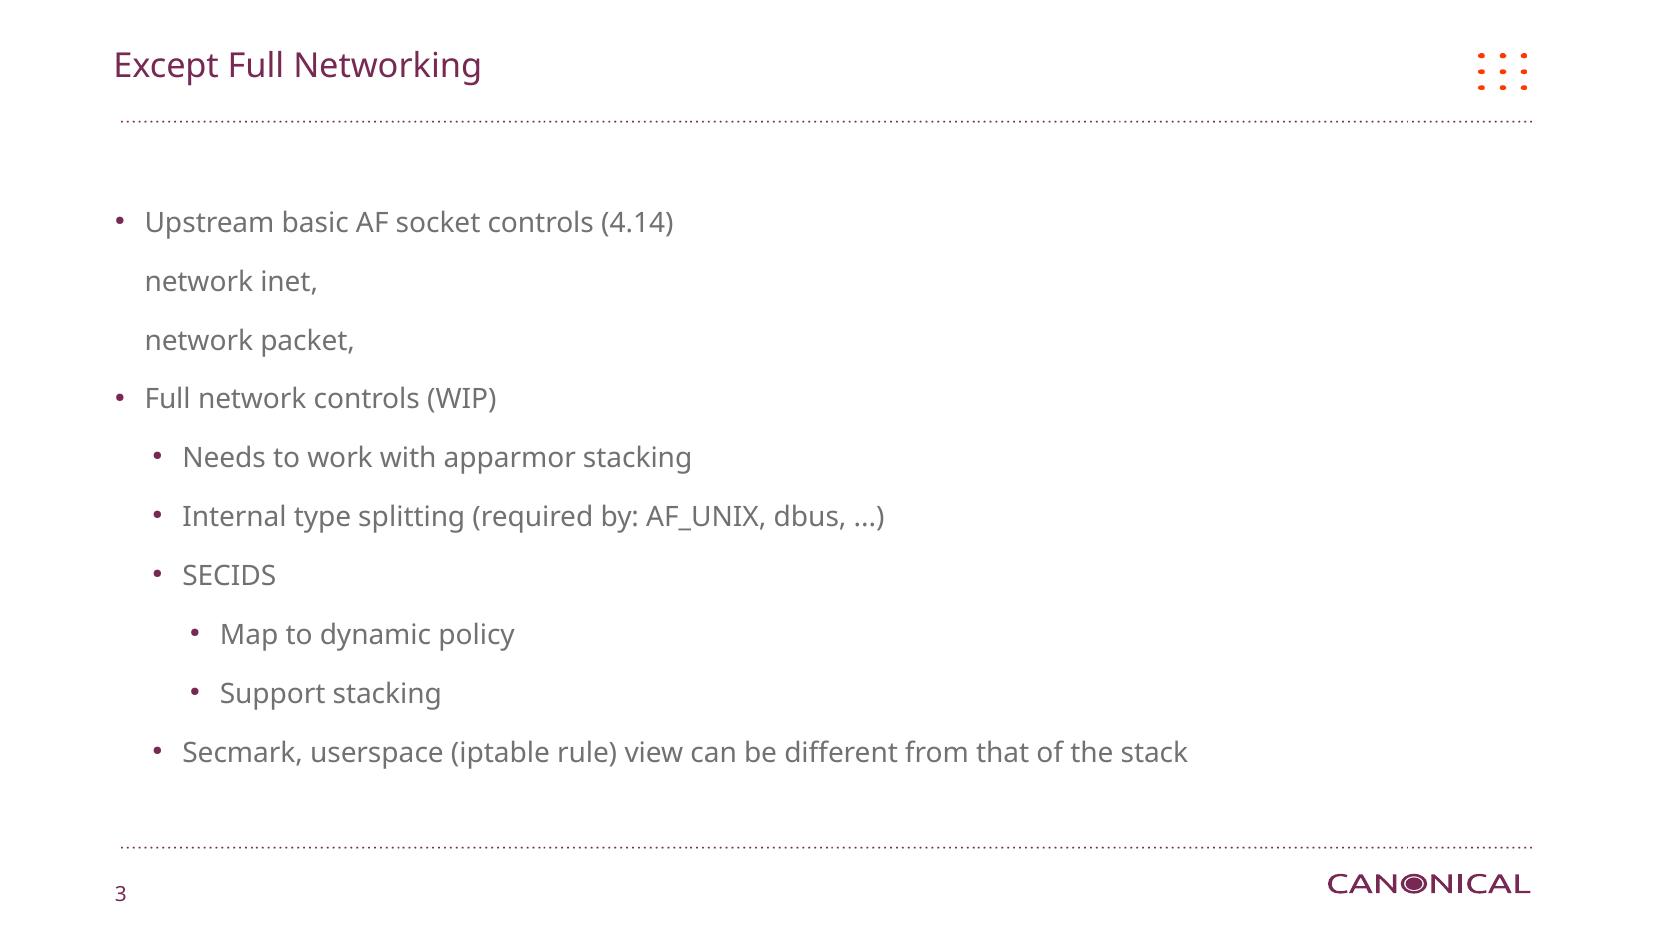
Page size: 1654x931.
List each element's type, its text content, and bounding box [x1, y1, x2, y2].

list Upstream basic AF socket controls (4.14) network inet, network packet, Full network controls (WIP) Needs to work with apparmor stacking Internal type splitting (required by: AF_UNIX, dbus, ...) SECIDS Map to dynamic policy Support stacking Secmark, userspace (iptable rule) view can be different from that of the stack [115, 192, 1540, 733]
title Except Full Networking [113, 48, 1382, 81]
picture [111, 845, 1533, 851]
picture [1478, 53, 1527, 90]
picture [111, 119, 1533, 124]
